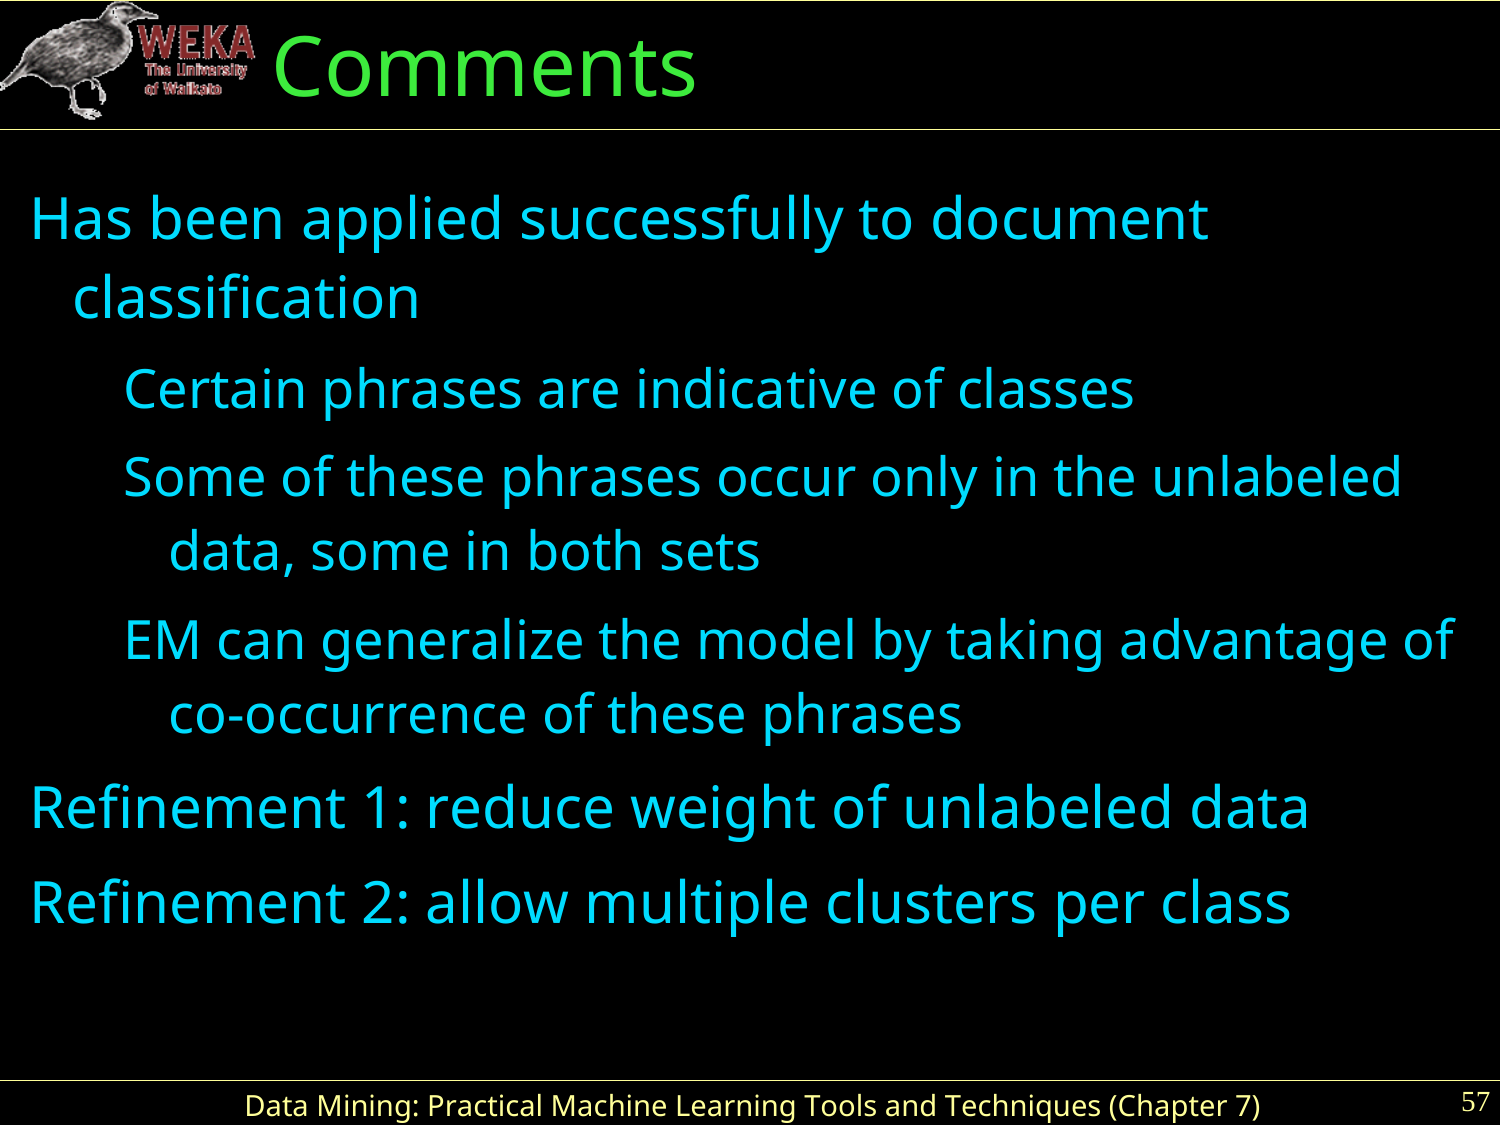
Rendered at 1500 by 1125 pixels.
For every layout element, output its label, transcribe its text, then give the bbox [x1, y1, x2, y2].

picture [0, 1, 266, 129]
list Has been applied successfully to document classification Certain phrases are indicative of classes Some of these phrases occur only in the unlabeled data, some in both sets EM can generalize the model by taking advantage of co-occurrence of these phrases Refinement 1: reduce weight of unlabeled data Refinement 2: allow multiple clusters per class [29, 177, 1477, 1093]
title Comments [295, 0, 1486, 159]
